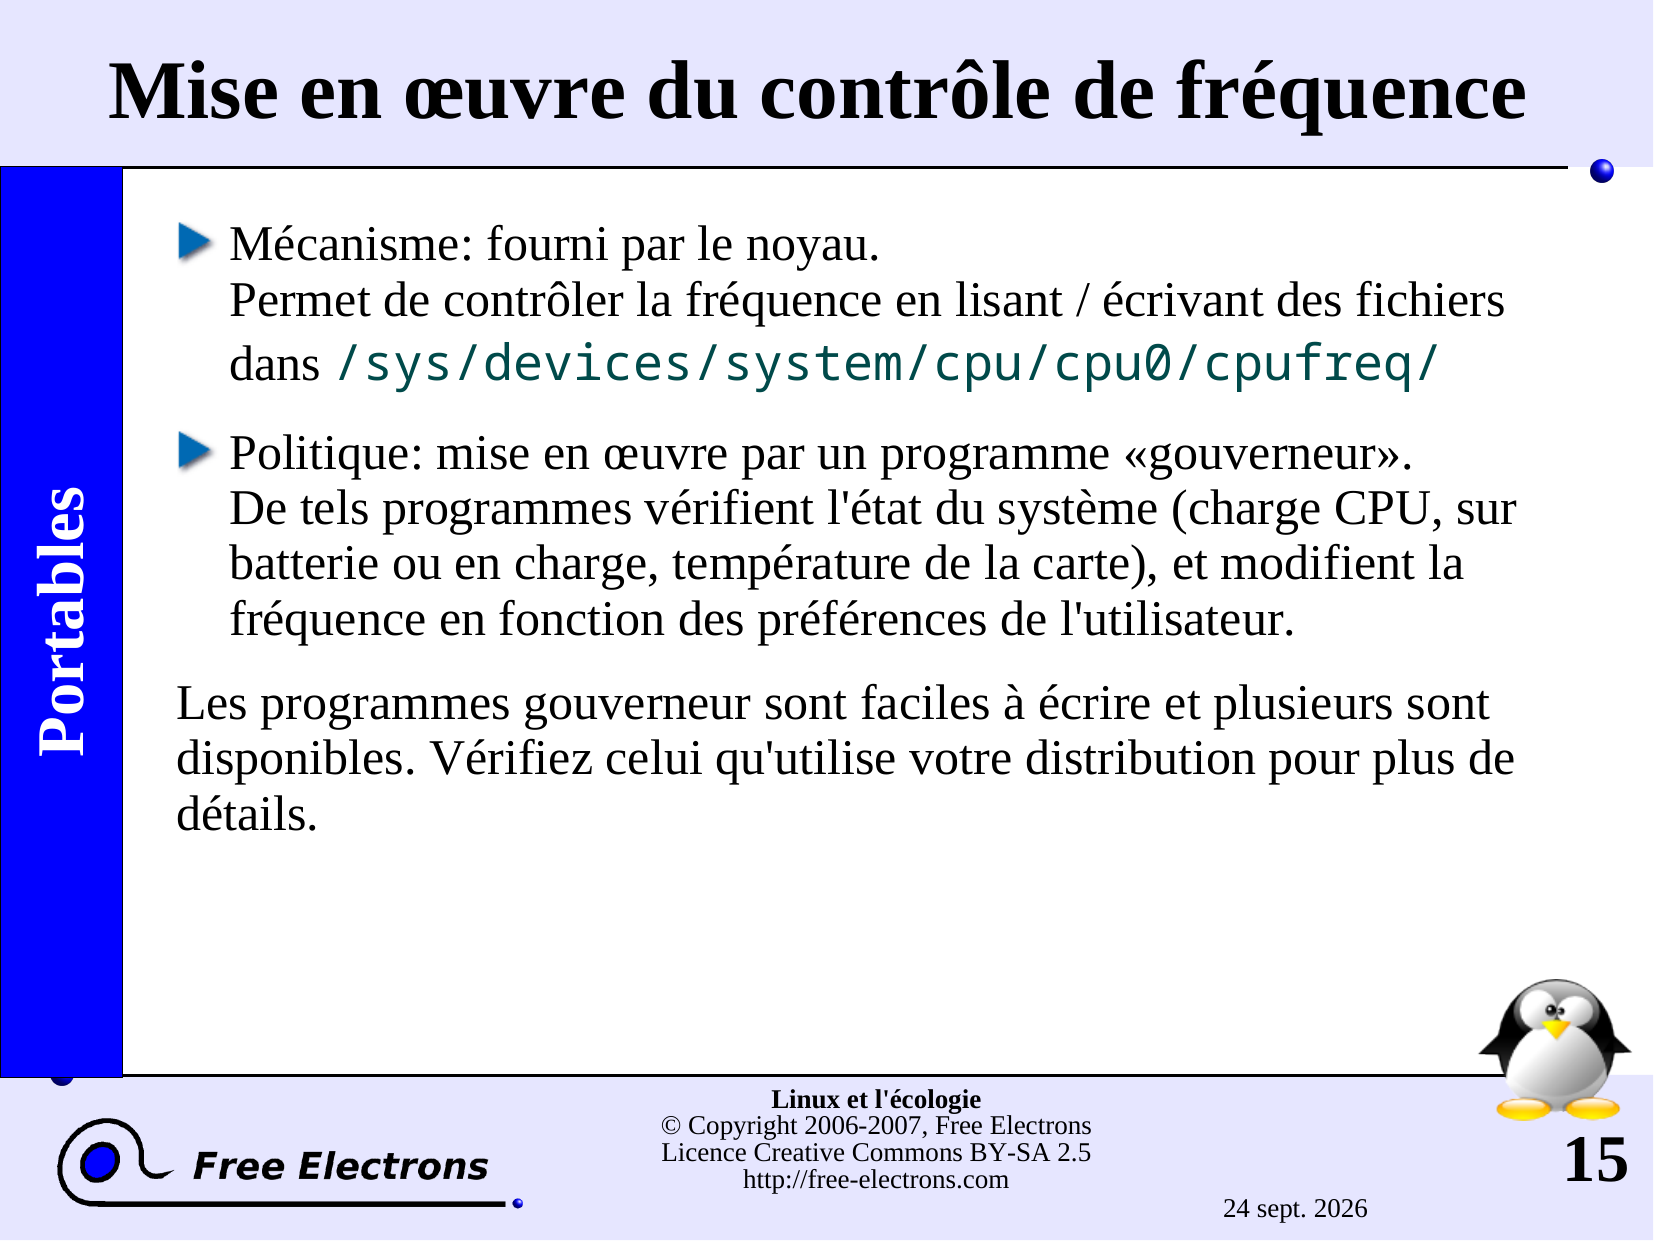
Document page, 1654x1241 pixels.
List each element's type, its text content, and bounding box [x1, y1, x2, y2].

picture [50, 1107, 527, 1216]
list Mécanisme: fourni par le noyau. Permet de contrôler la fréquence en lisant / écrivant des fichiers dans /sys/devices/system/cpu/cpu0/cpufreq/ Politique: mise en œuvre par un programme «gouverneur». De tels programmes vérifient l'état du système (charge CPU, sur batterie ou en charge, température de la carte), et modifient la fréquence en fonction des préférences de l'utilisateur. Les programmes gouverneur sont faciles à écrire et plusieurs sont disponibles. Vérifiez celui qu'utilise votre distribution pour plus de détails. [158, 216, 1613, 1066]
text_box Portables [0, 166, 123, 1078]
title Mise en œuvre du contrôle de fréquence [33, 29, 1604, 153]
picture [1476, 979, 1634, 1121]
